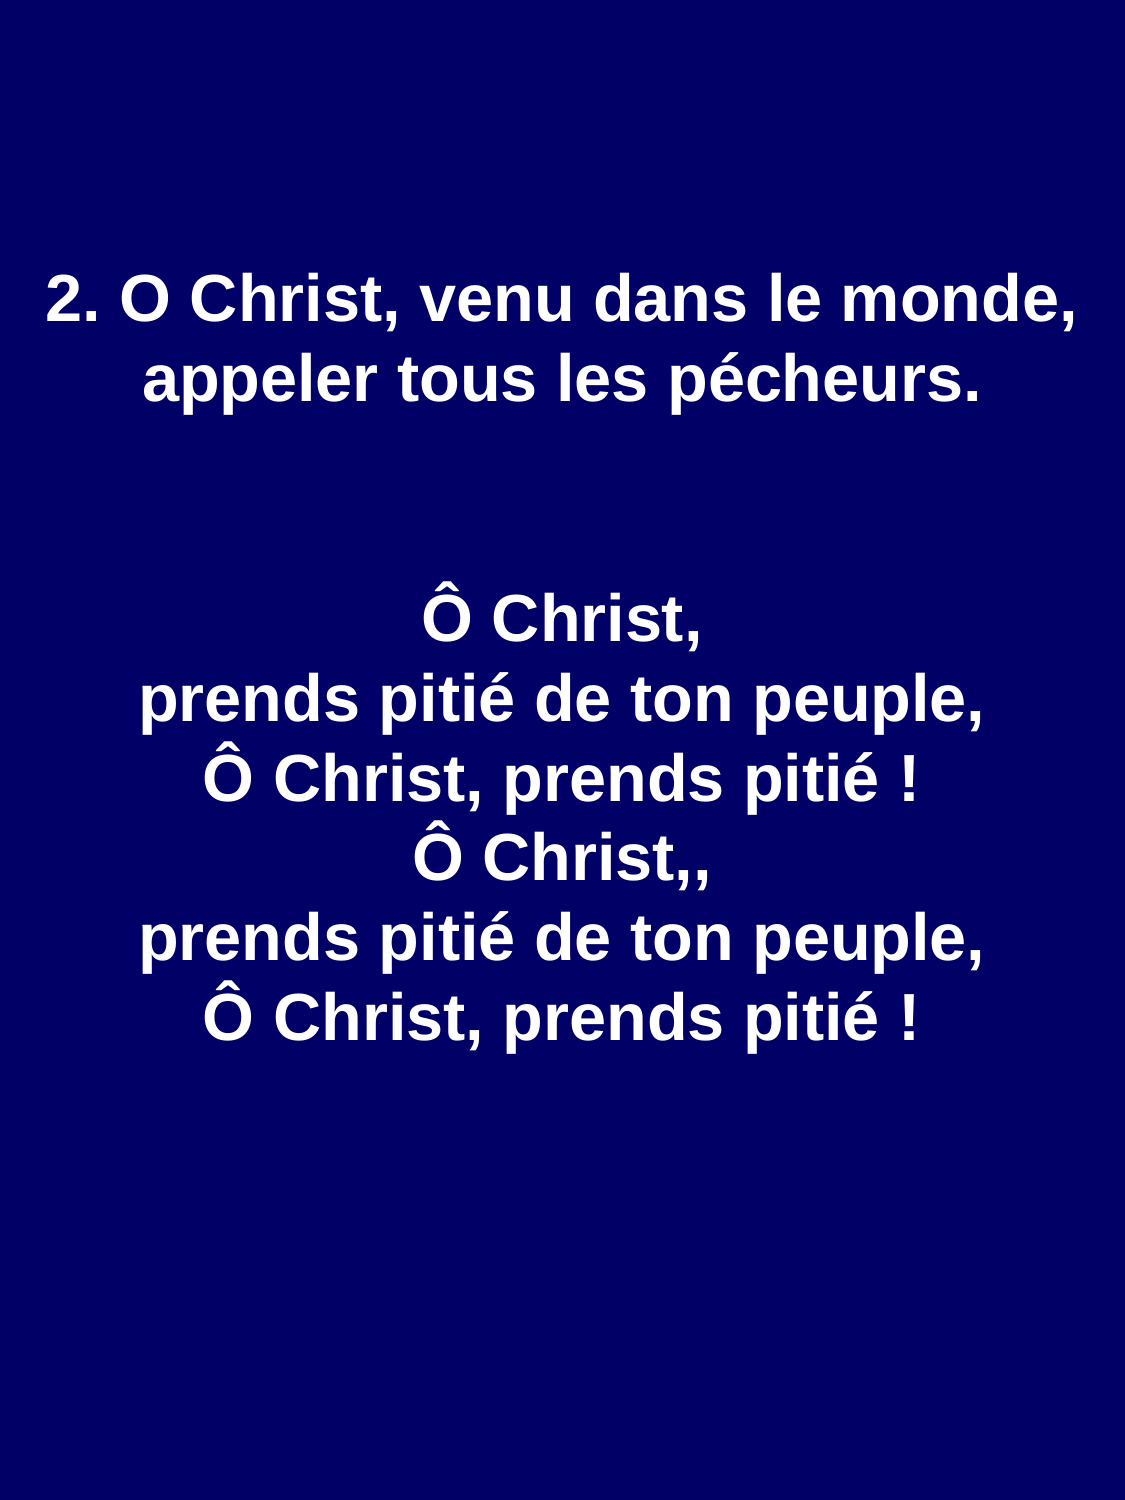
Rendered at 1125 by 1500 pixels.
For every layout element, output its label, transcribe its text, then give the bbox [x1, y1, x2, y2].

text_box 2. O Christ, venu dans le monde, appeler tous les pécheurs. Ô Christ, prends pitié de ton peuple, Ô Christ, prends pitié ! Ô Christ,, prends pitié de ton peuple, Ô Christ, prends pitié ! [0, 118, 1125, 1431]
